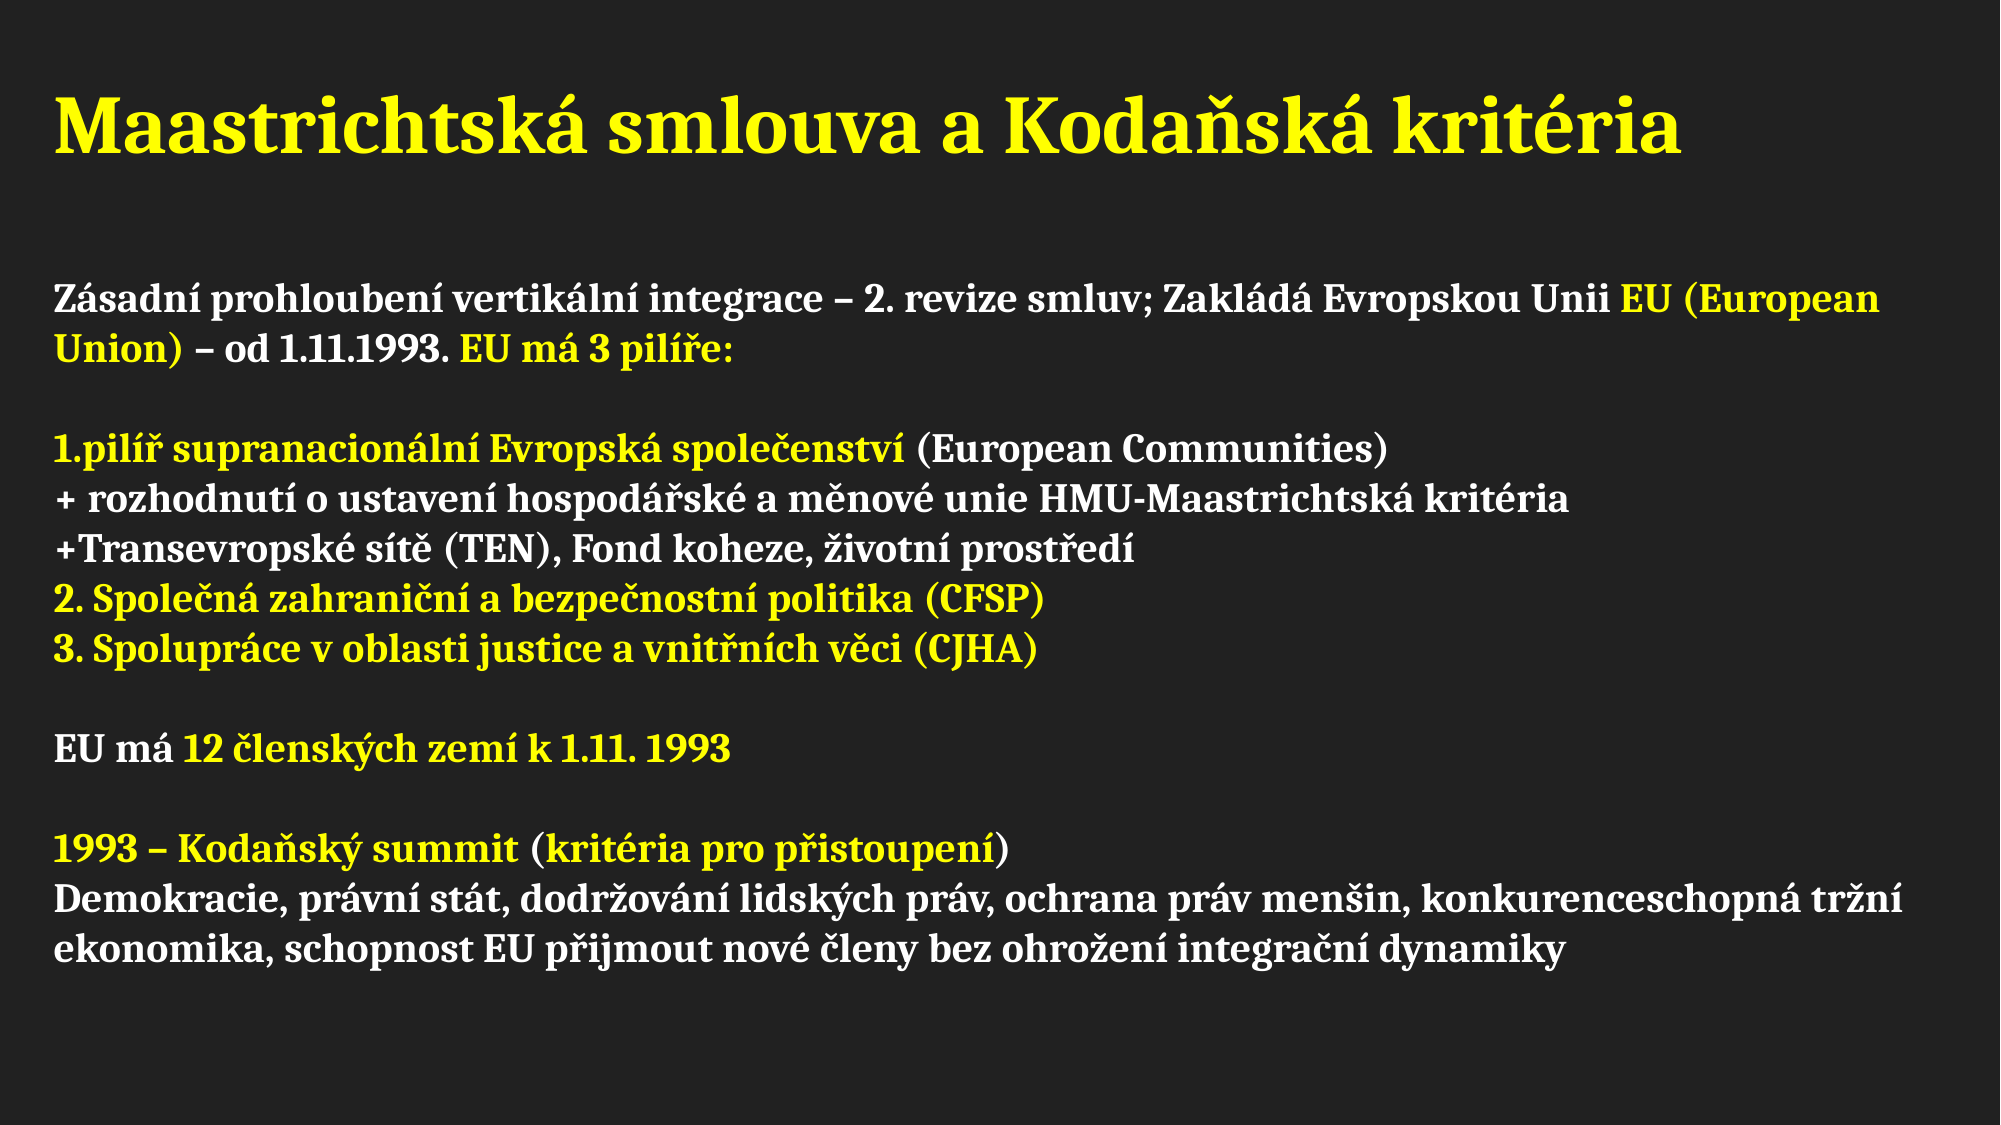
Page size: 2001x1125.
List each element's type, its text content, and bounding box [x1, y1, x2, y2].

text_box Maastrichtská smlouva a Kodaňská kritéria Zásadní prohloubení vertikální integrace – 2. revize smluv; Zakládá Evropskou Unii EU (European Union) – od 1.11.1993. EU má 3 pilíře: 1.pilíř supranacionální Evropská společenství (European Communities) + rozhodnutí o ustavení hospodářské a měnové unie HMU-Maastrichtská kritéria +Transevropské sítě (TEN), Fond koheze, životní prostředí 2. Společná zahraniční a bezpečnostní politika (CFSP) 3. Spolupráce v oblasti justice a vnitřních věci (CJHA) EU má 12 členských zemí k 1.11. 1993 1993 – Kodaňský summit (kritéria pro přistoupení) Demokracie, právní stát, dodržování lidských práv, ochrana práv menšin, konkurenceschopná tržní ekonomika, schopnost EU přijmout nové členy bez ohrožení integrační dynamiky [39, 63, 2000, 978]
